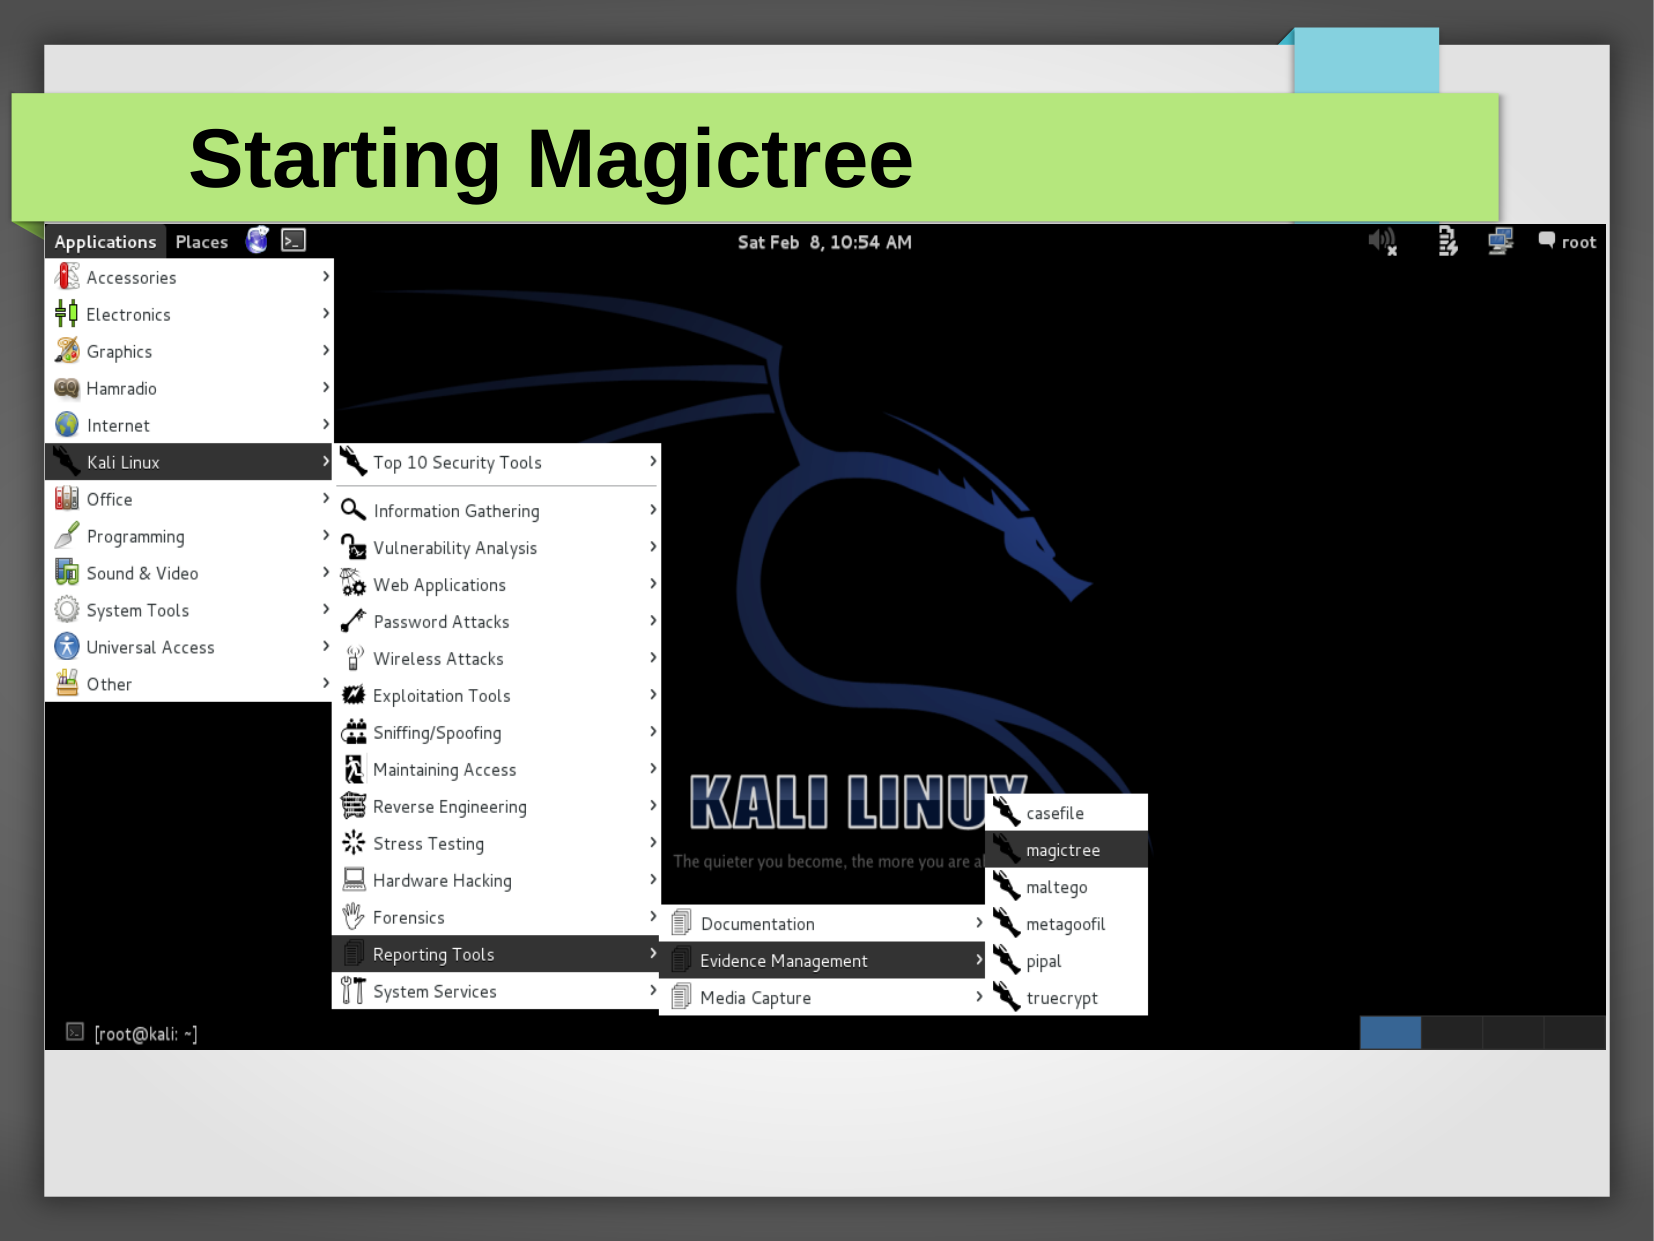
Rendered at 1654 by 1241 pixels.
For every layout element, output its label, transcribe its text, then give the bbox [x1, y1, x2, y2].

text_box Starting Magictree [174, 105, 931, 213]
picture [0, 0, 1654, 1241]
